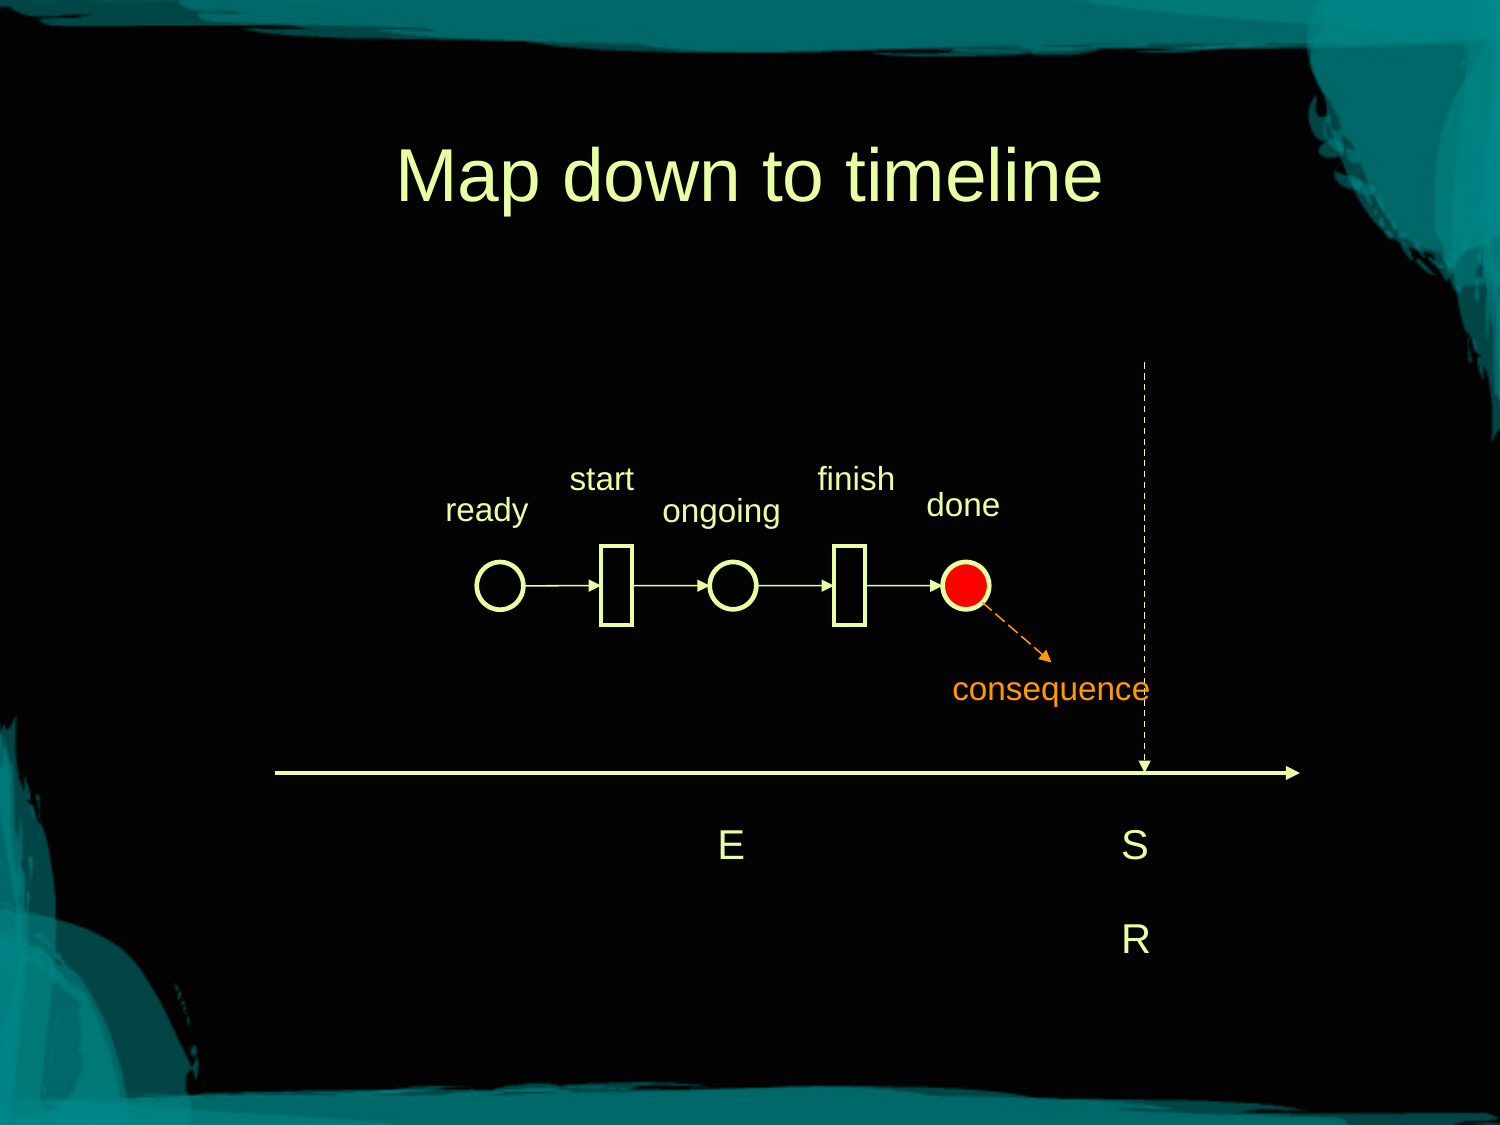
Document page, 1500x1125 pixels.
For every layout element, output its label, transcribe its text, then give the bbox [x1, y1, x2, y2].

text_box ready [430, 484, 544, 537]
picture [0, 0, 1500, 1125]
text_box [942, 561, 990, 610]
text_box S [1113, 814, 1176, 870]
text_box ongoing [647, 484, 796, 537]
text_box consequence [937, 662, 1166, 715]
text_box finish [802, 452, 911, 506]
text_box R [1113, 908, 1176, 965]
text_box start [554, 452, 650, 506]
title Map down to timeline [112, 87, 1388, 263]
text_box E [709, 814, 772, 871]
text_box done [911, 478, 1016, 532]
